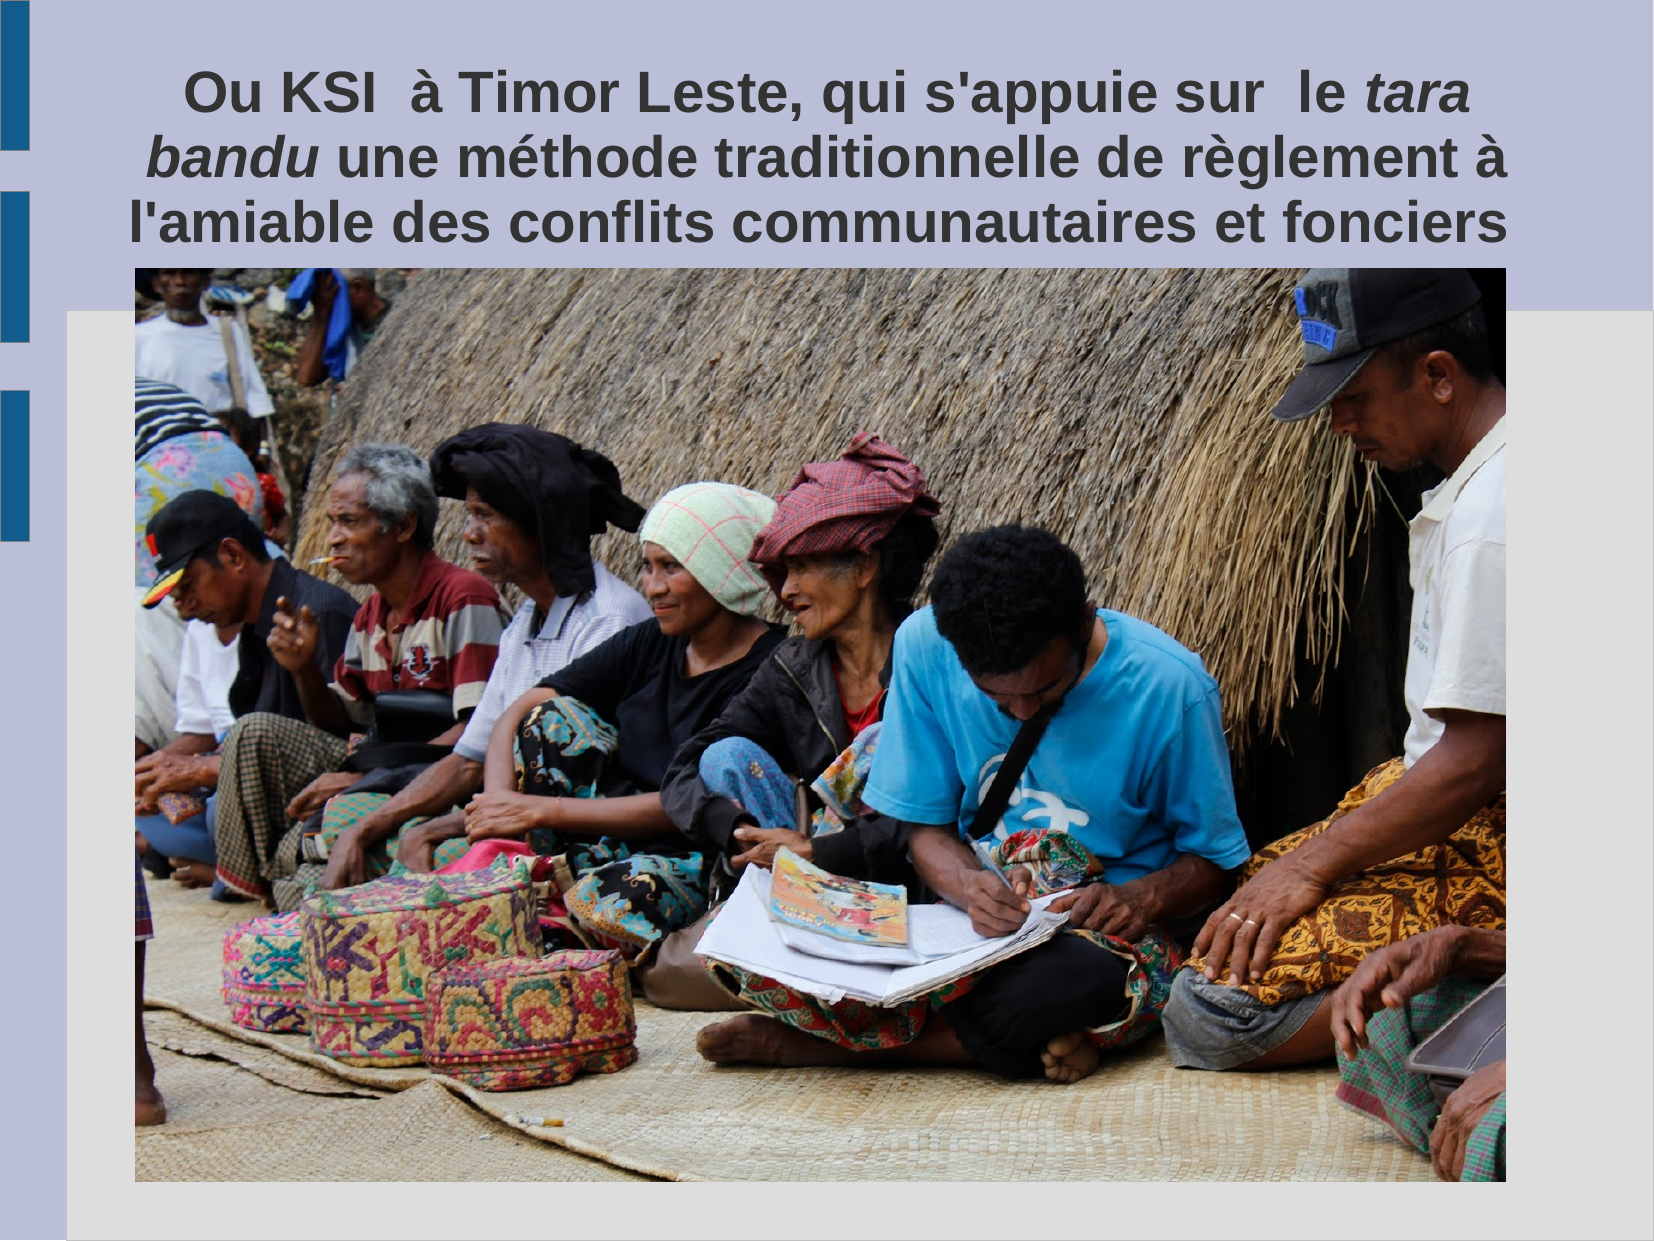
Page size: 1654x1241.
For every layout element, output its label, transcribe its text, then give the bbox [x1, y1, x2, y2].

title Ou KSI à Timor Leste, qui s'appuie sur le tara bandu une méthode traditionnelle de règlement à l'amiable des conflits communautaires et fonciers [121, 57, 1534, 258]
picture [135, 268, 1506, 1182]
